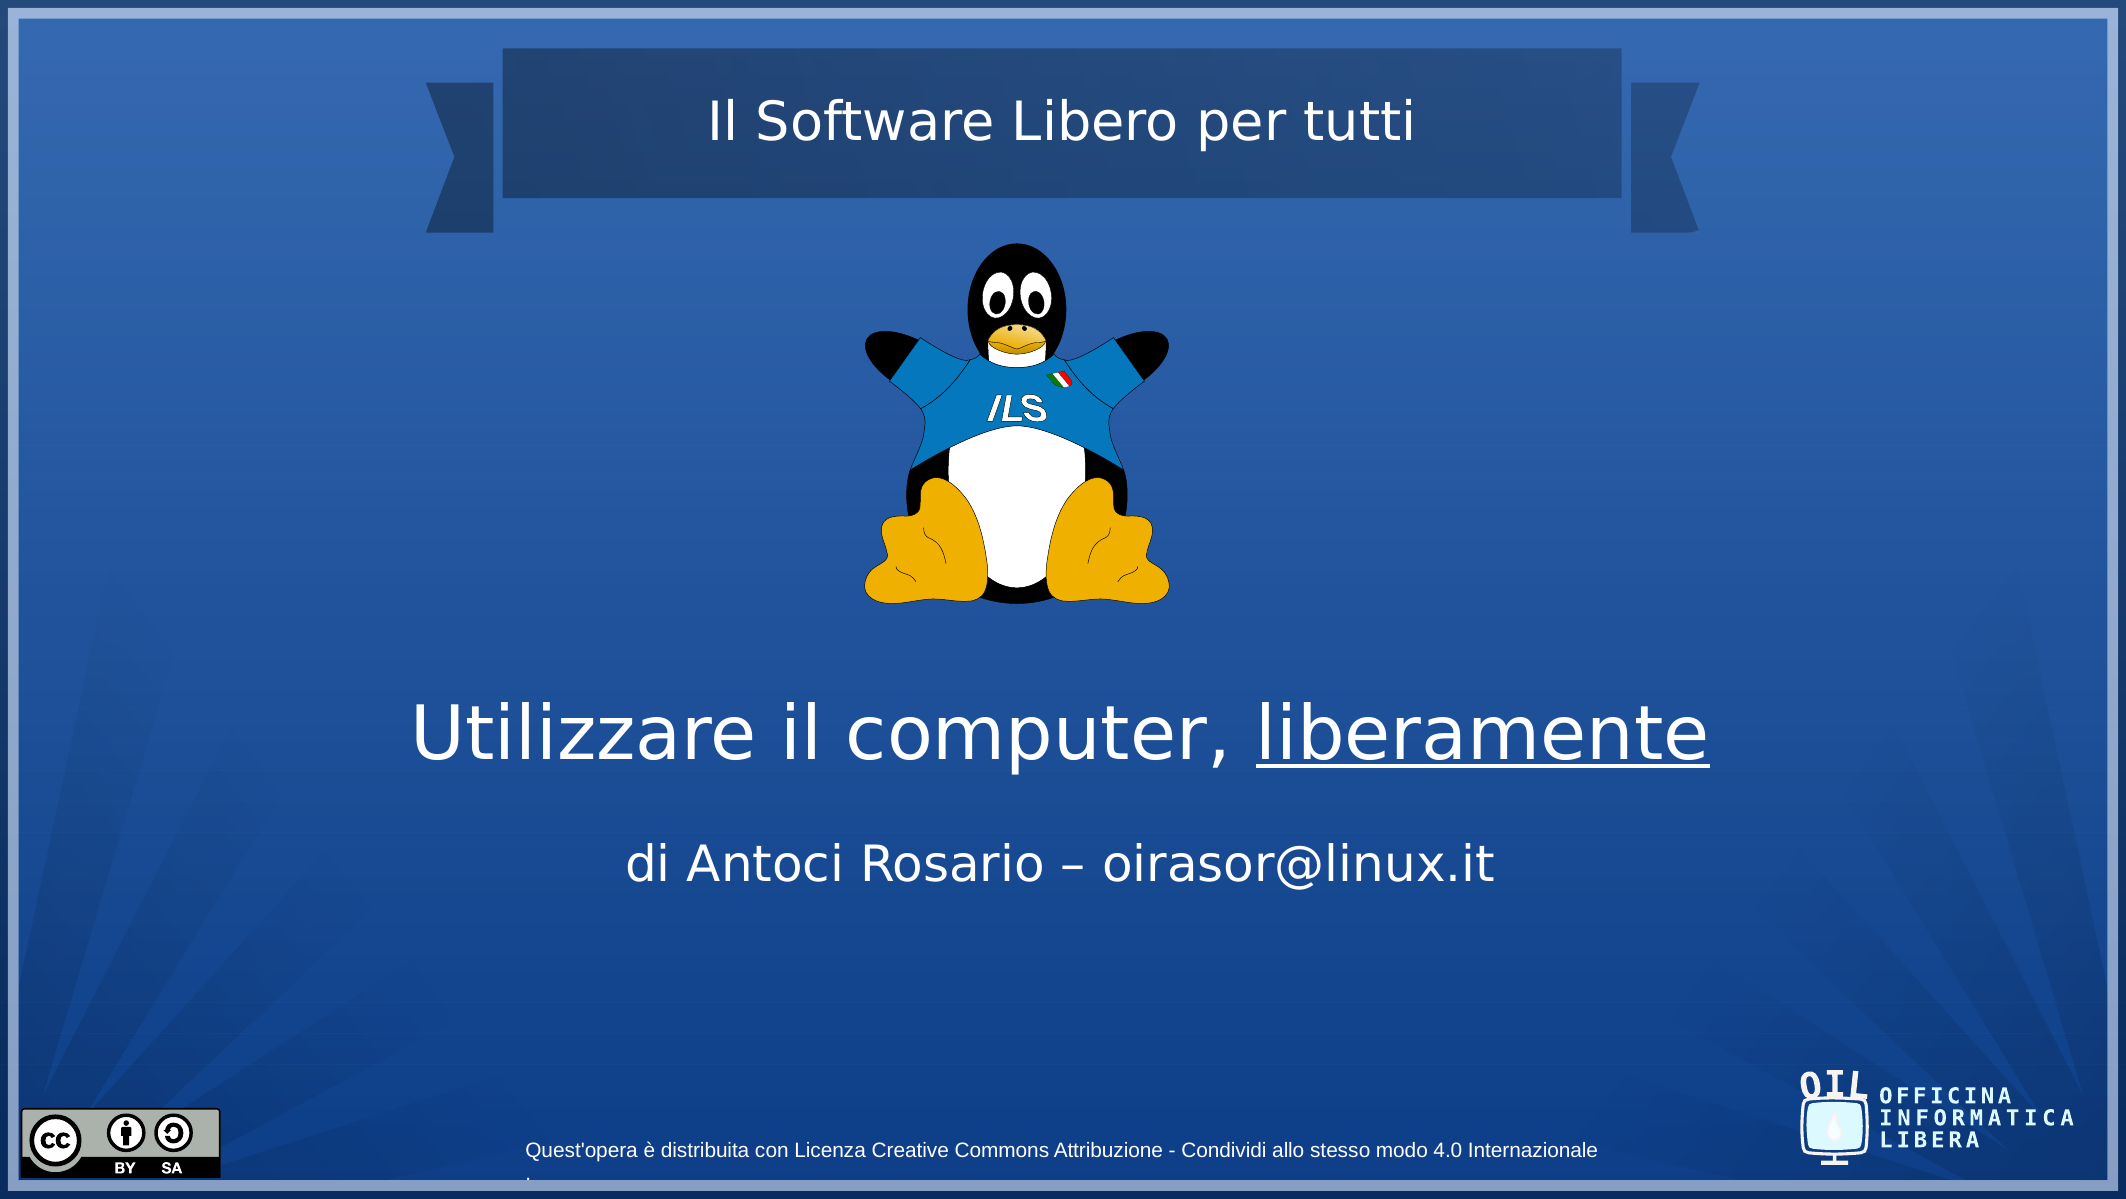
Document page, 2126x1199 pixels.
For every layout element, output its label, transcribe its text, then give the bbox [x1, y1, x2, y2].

picture [837, 221, 1197, 721]
picture [20, 1107, 221, 1178]
title Il Software Libero per tutti [501, 22, 1625, 222]
text_box Quest'opera è distribuita con Licenza Creative Commons Attribuzione - Condividi allo stesso modo 4.0 Internazionale. [510, 1131, 1619, 1193]
subtitle Utilizzare il computer, liberamente di Antoci Rosario – oirasor@linux.it [103, 328, 2018, 1199]
picture [1720, 940, 2126, 1199]
